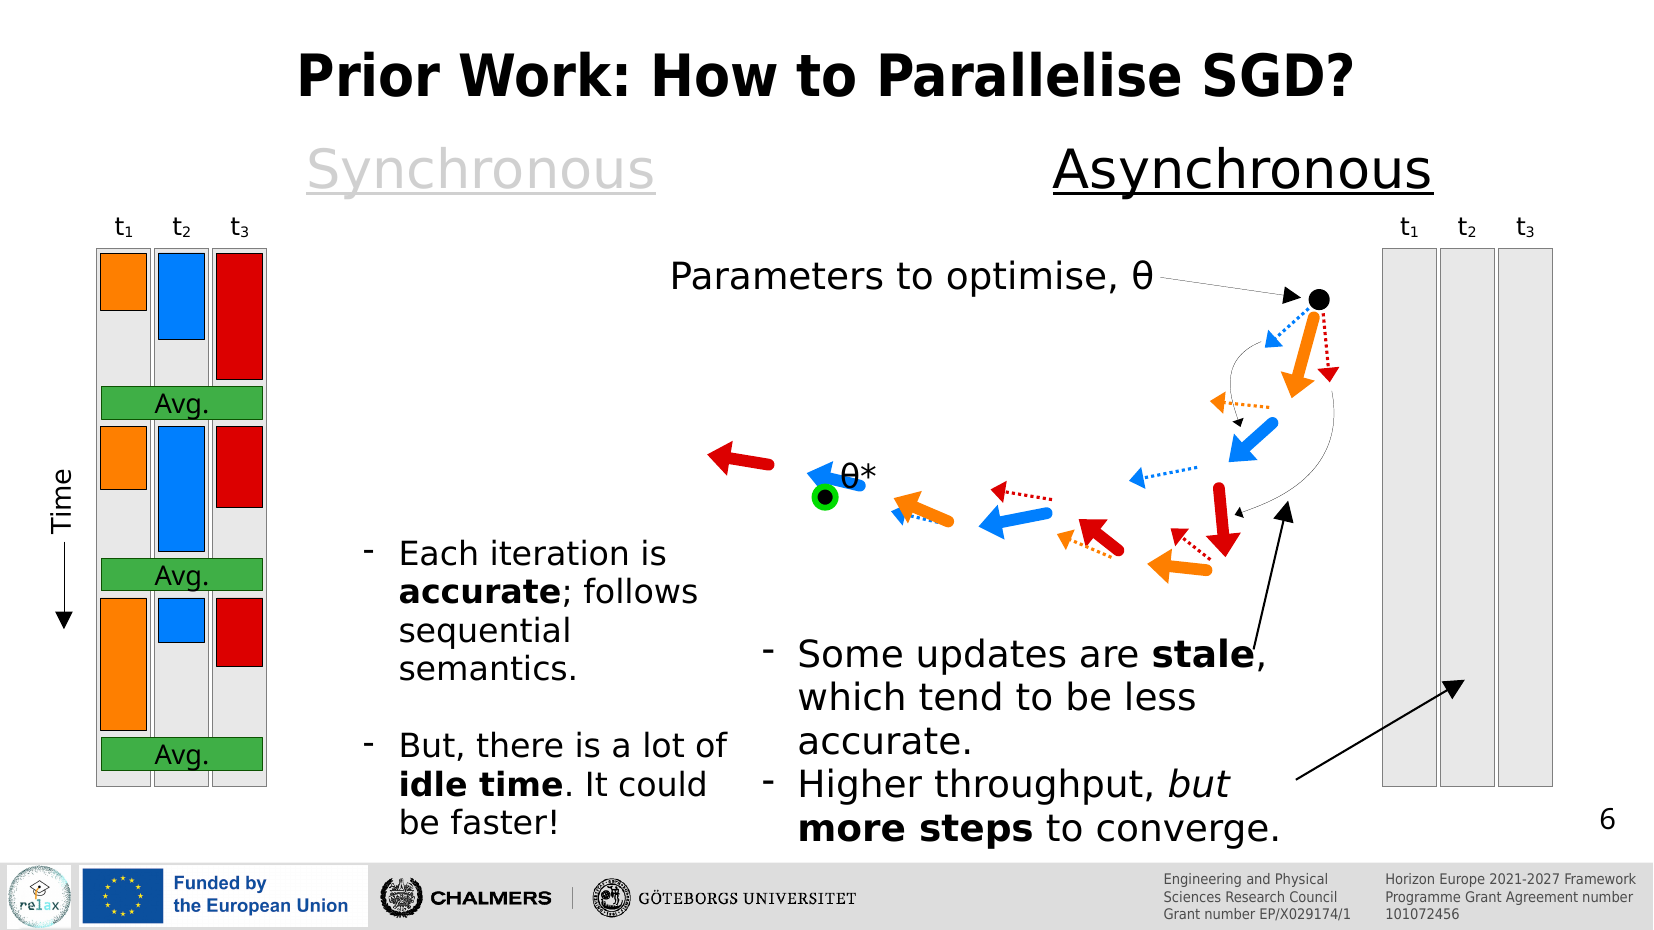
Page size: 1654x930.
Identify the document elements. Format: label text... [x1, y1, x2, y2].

text_box [814, 486, 825, 508]
text_box t1 [99, 204, 149, 254]
text_box [1382, 248, 1437, 726]
text_box [212, 248, 267, 787]
picture [7, 865, 71, 929]
text_box t3 [1500, 204, 1551, 250]
text_box [154, 591, 209, 737]
text_box [1440, 248, 1495, 787]
list Synchronous [82, 137, 809, 202]
text_box Avg. [189, 400, 197, 411]
text_box t2 [1442, 204, 1492, 250]
text_box [1308, 289, 1330, 311]
text_box Parameters to optimise, θ [654, 247, 1169, 306]
text_box Avg. [101, 737, 263, 771]
text_box [96, 248, 151, 787]
text_box Avg. [189, 572, 197, 583]
text_box t1 [1384, 204, 1435, 250]
text_box [1498, 248, 1553, 787]
list Asynchronous [844, 137, 1571, 202]
text_box Some updates are stale, which tend to be less accurate. Higher throughput, but more steps to converge. [747, 624, 1316, 918]
text_box Time [38, 453, 85, 550]
title Prior Work: How to Parallelise SGD? [82, 19, 1571, 133]
picture [79, 856, 876, 930]
text_box t3 [215, 204, 265, 254]
text_box Each iteration is accurate; follows sequential semantics. But, there is a lot of idle time. It could be faster! [348, 527, 761, 851]
text_box Avg. [101, 386, 263, 420]
text_box [154, 420, 209, 558]
text_box θ* [825, 449, 905, 541]
text_box [154, 771, 209, 787]
text_box [154, 248, 209, 386]
text_box Avg. [101, 558, 263, 591]
text_box Avg. [189, 751, 197, 762]
text_box [1382, 698, 1437, 787]
text_box t2 [157, 204, 207, 254]
